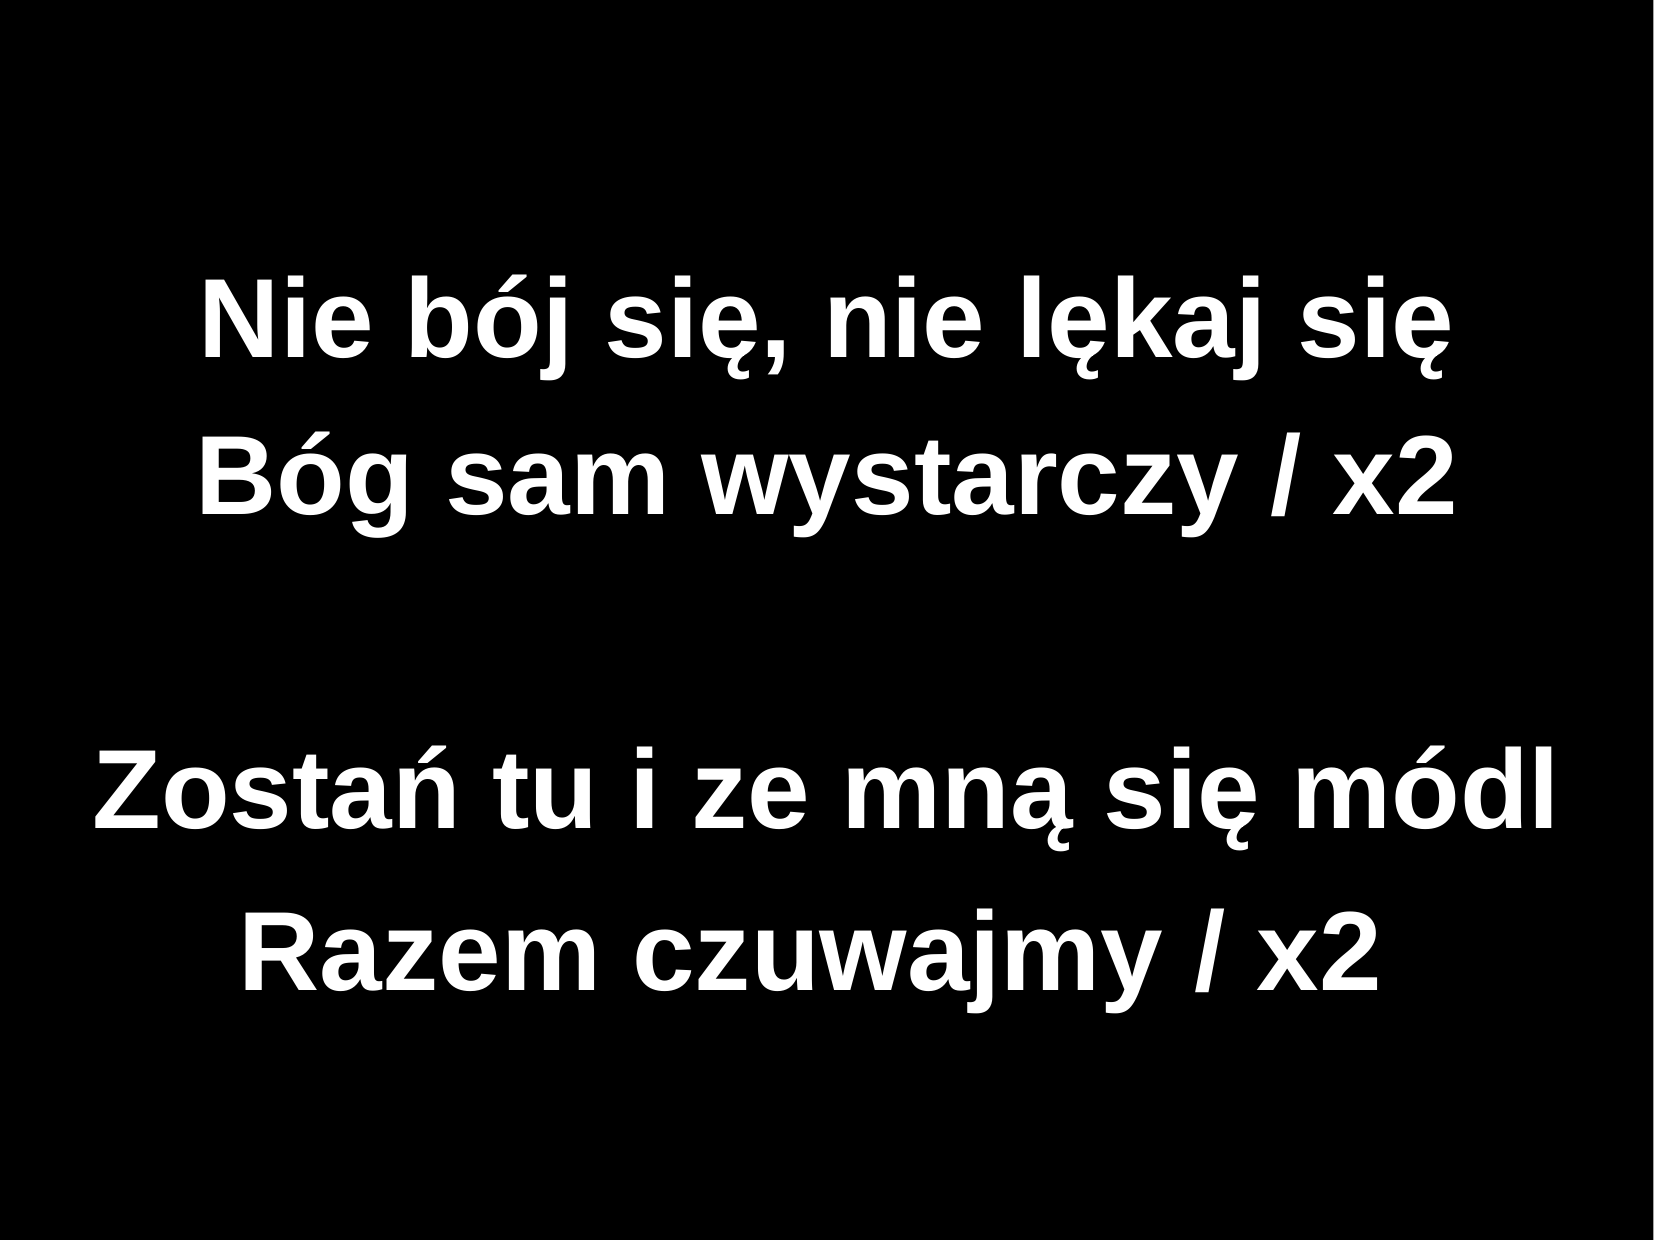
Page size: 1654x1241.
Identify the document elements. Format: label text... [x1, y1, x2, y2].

subtitle Nie bój się, nie lękaj się Bóg sam wystarczy / x2 Zostań tu i ze mną się módl Razem czuwajmy / x2 [0, 0, 1654, 1241]
